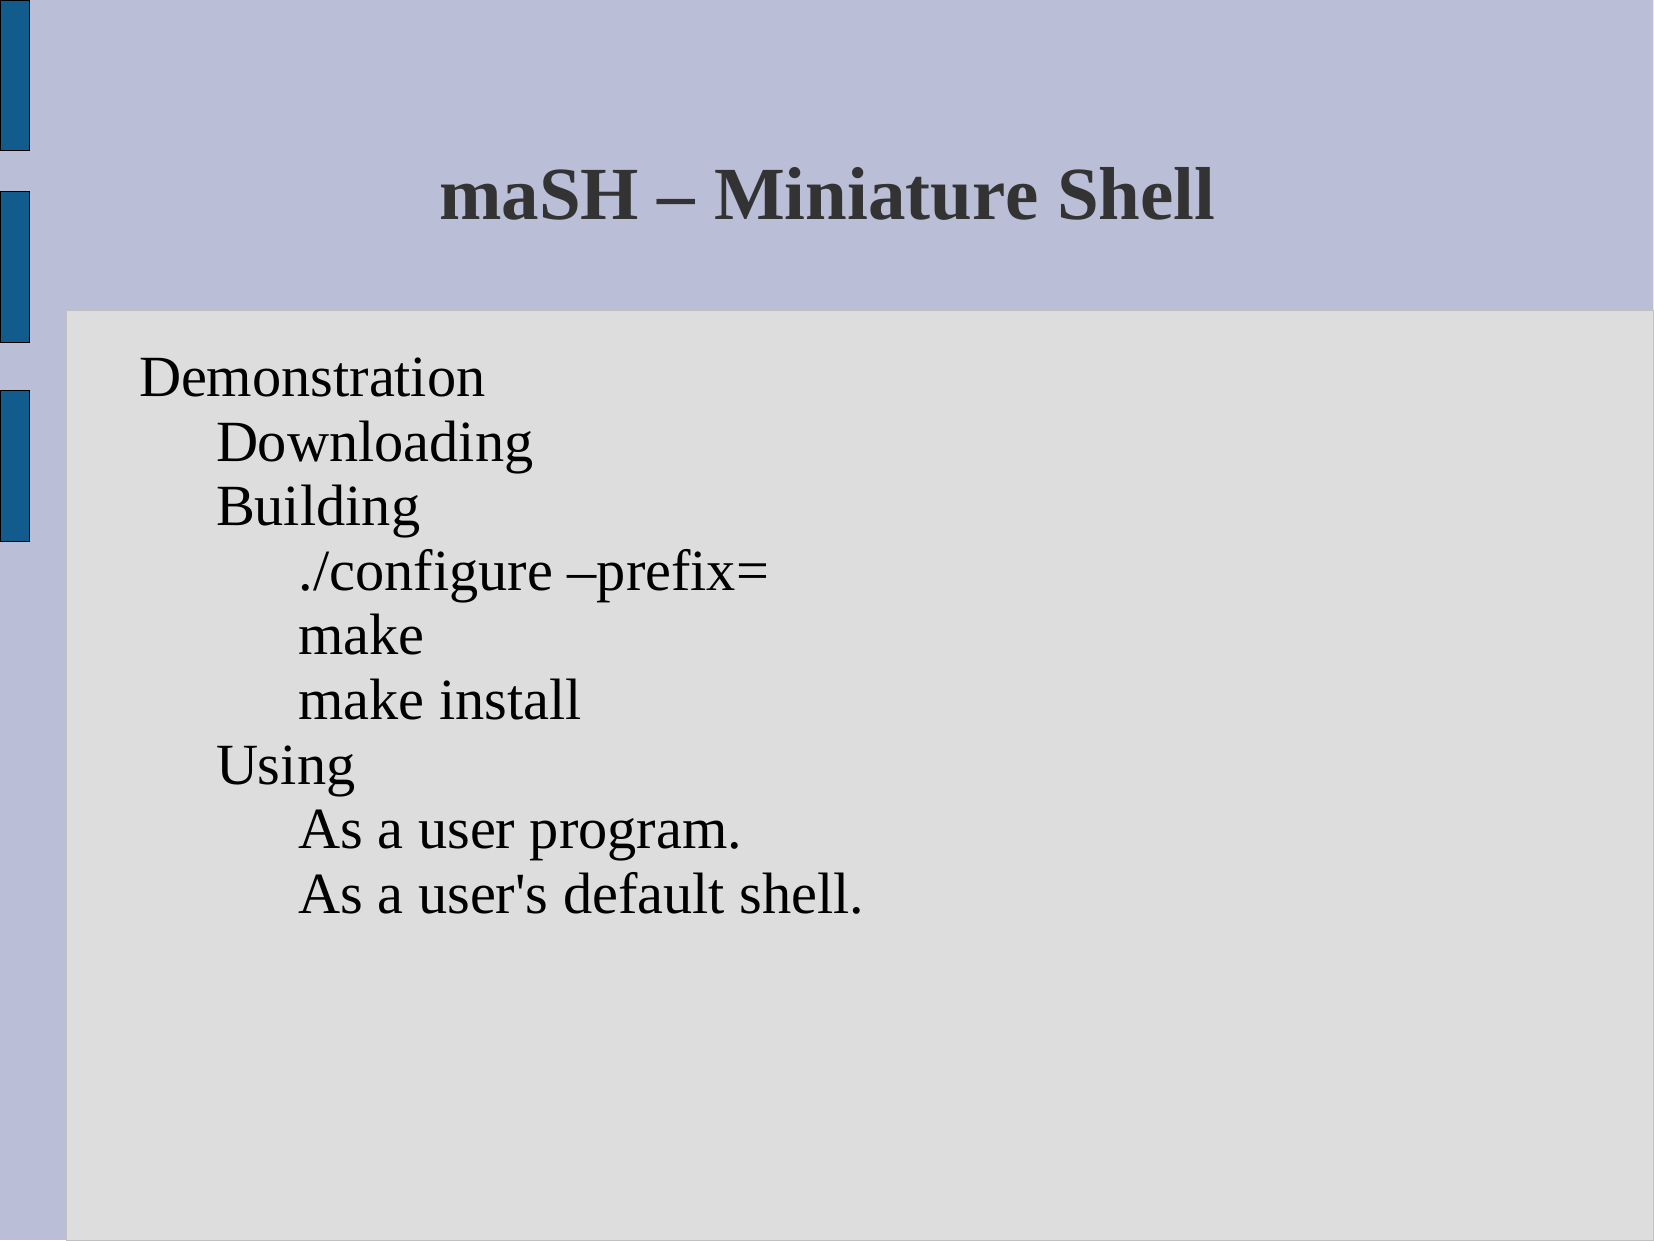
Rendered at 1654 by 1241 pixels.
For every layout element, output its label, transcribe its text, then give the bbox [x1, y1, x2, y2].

title maSH – Miniature Shell [121, 98, 1534, 291]
list Demonstration Downloading Building ./configure –prefix= make make install Using As a user program. As a user's default shell. [121, 344, 1534, 1112]
